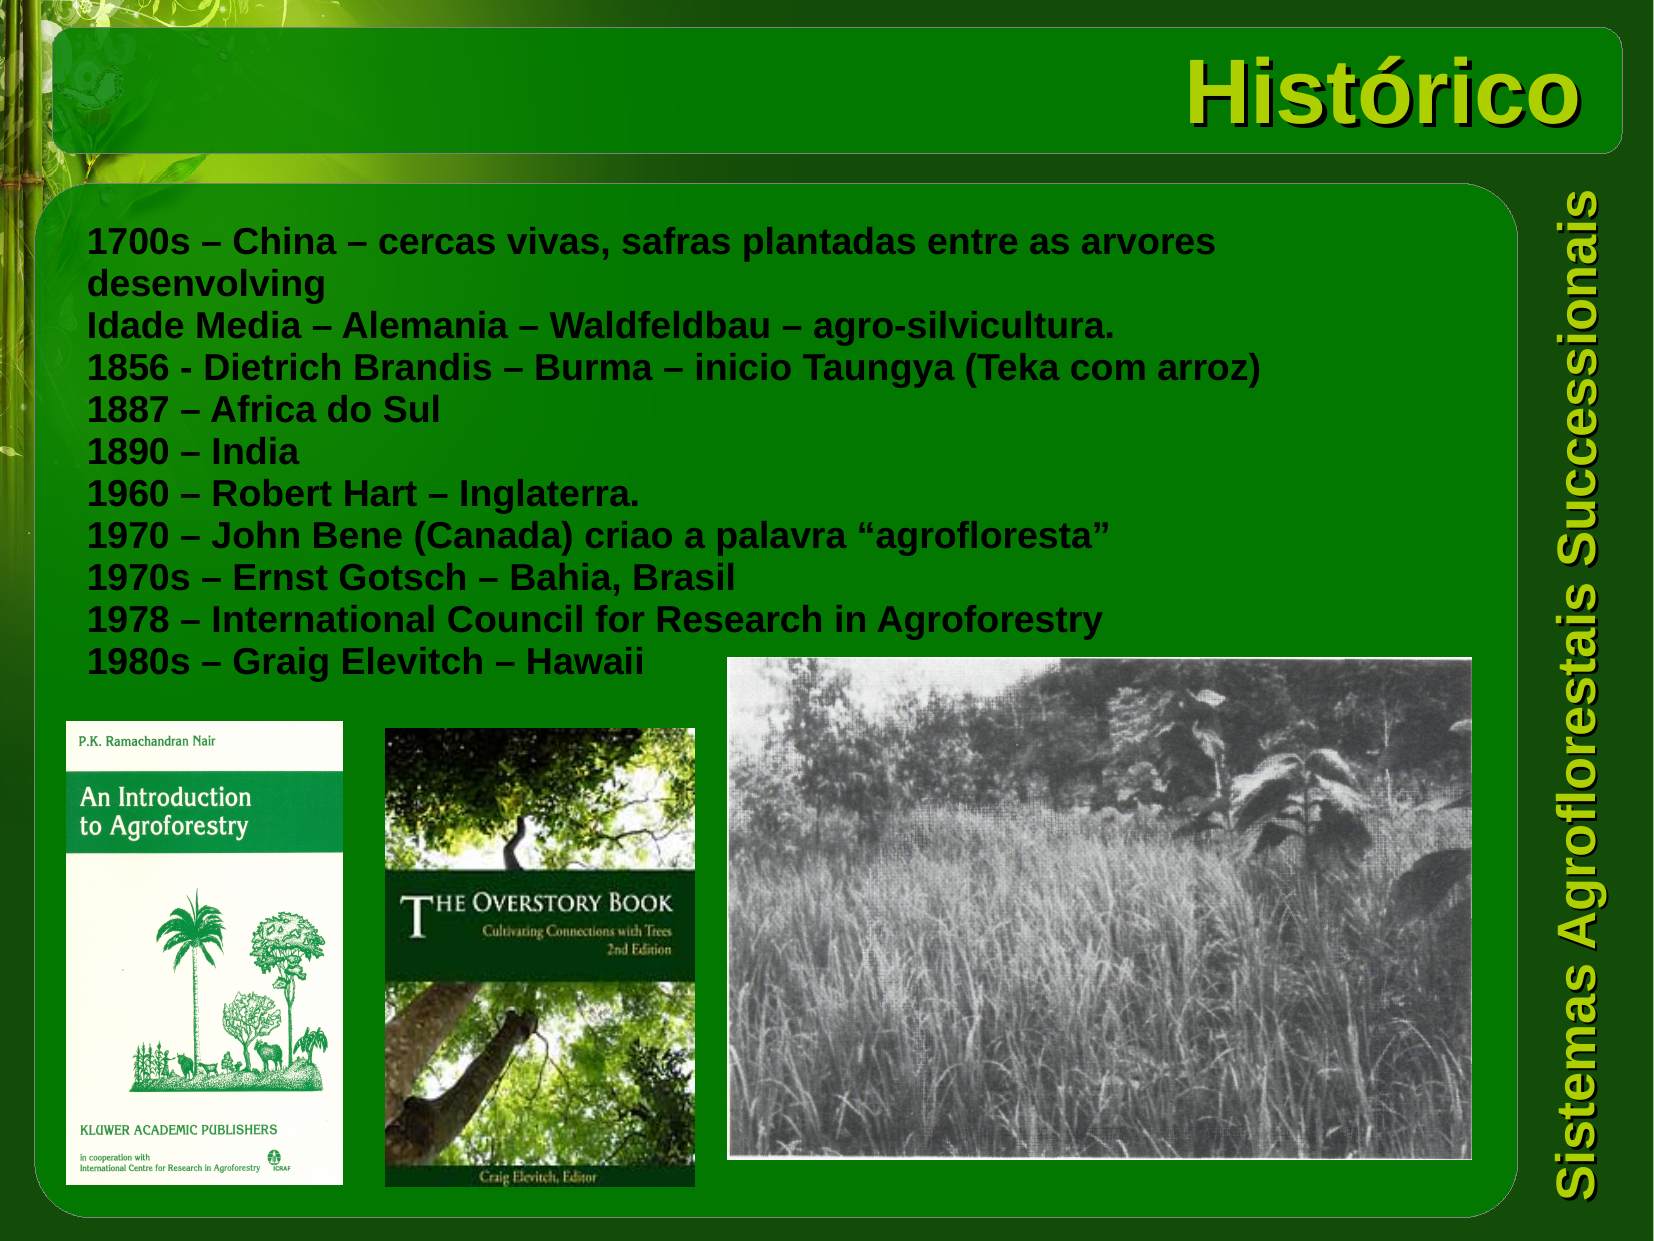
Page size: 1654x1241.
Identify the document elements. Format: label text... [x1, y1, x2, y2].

text_box 1700s – China – cercas vivas, safras plantadas entre as arvores desenvolving Idade Media – Alemania – Waldfeldbau – agro-silvicultura. 1856 - Dietrich Brandis – Burma – inicio Taungya (Teka com arroz) 1887 – Africa do Sul 1890 – India 1960 – Robert Hart – Inglaterra. 1970 – John Bene (Canada) criao a palavra “agrofloresta” 1970s – Ernst Gotsch – Bahia, Brasil 1978 – International Council for Research in Agroforestry 1980s – Graig Elevitch – Hawaii [72, 213, 1416, 872]
picture [0, 0, 1654, 1241]
title Histórico [1161, 40, 1605, 143]
